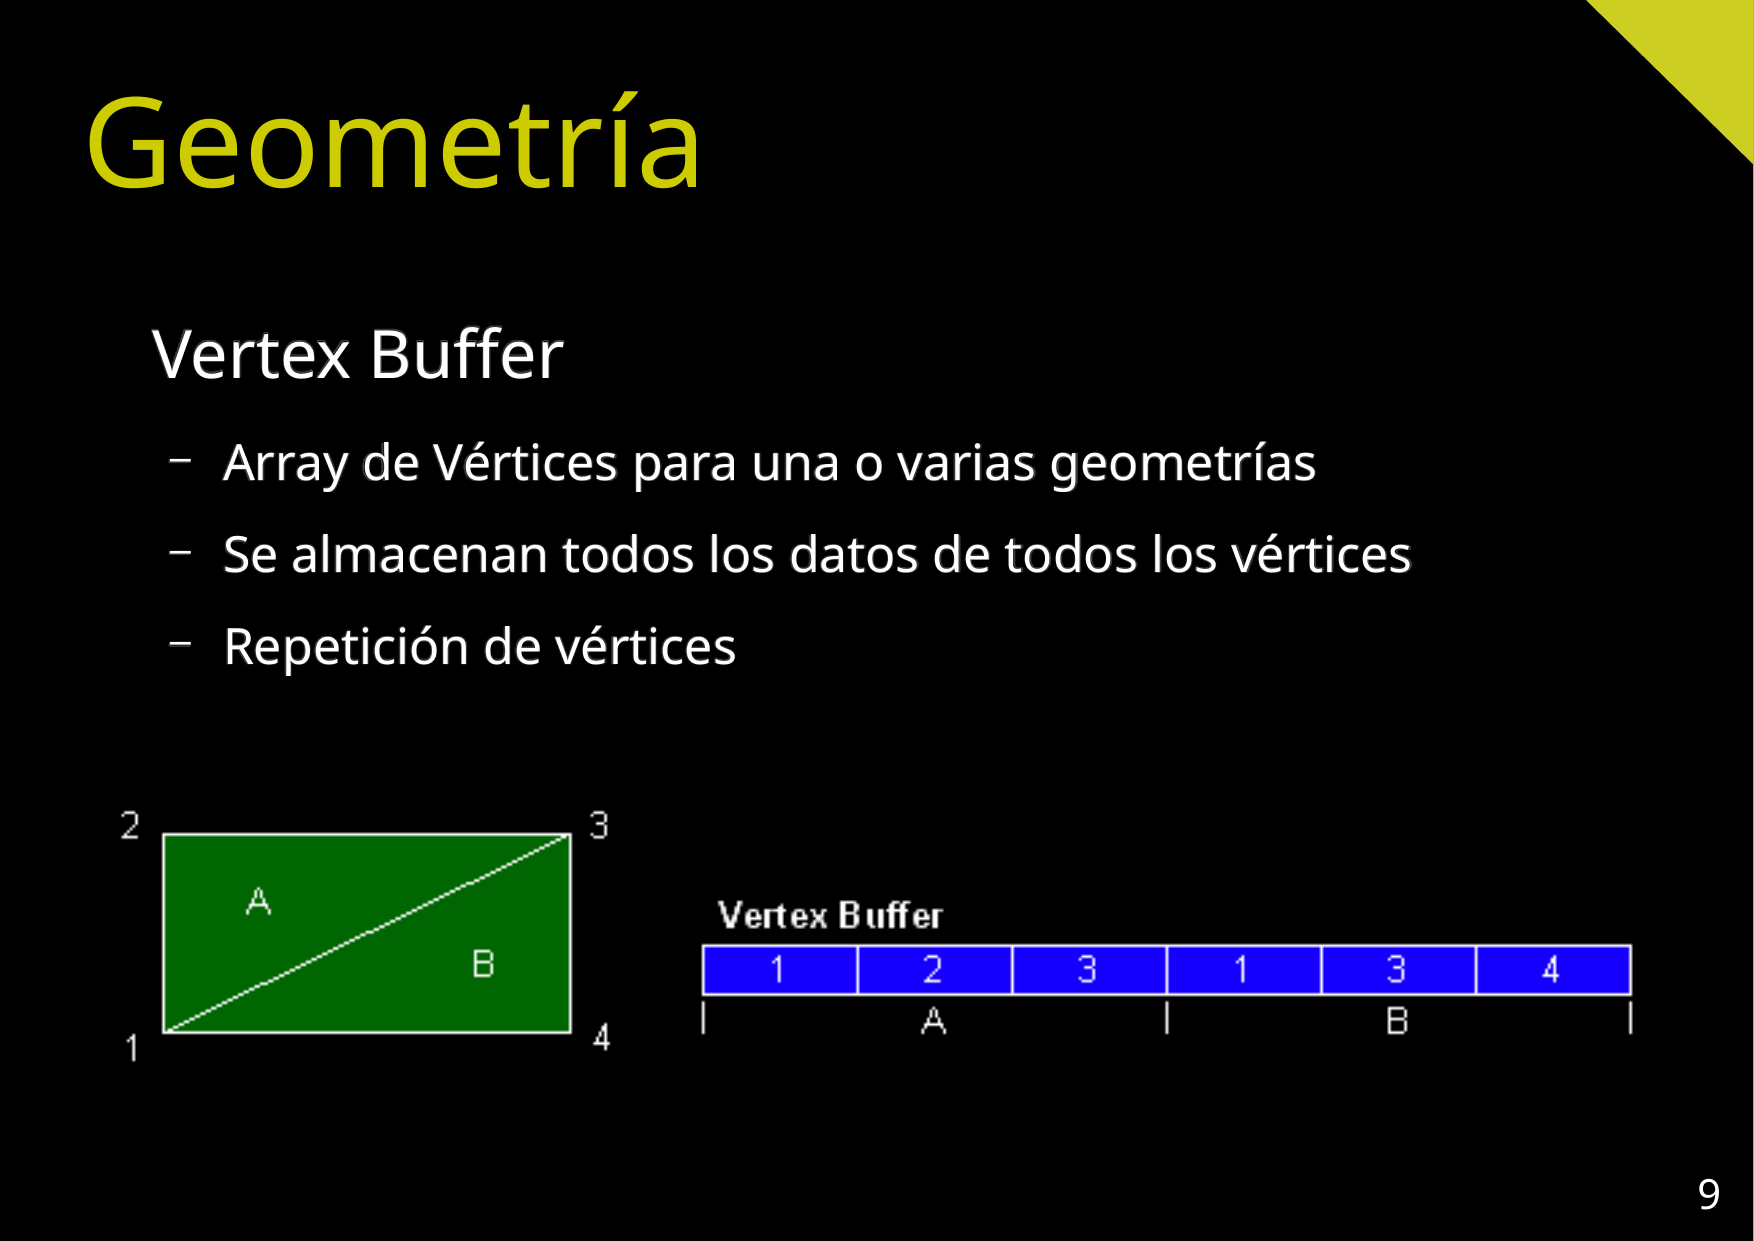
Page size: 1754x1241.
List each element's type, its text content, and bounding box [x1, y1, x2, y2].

picture [98, 785, 1660, 1081]
list Vertex Buffer Array de Vértices para una o varias geometrías Se almacenan todos los datos de todos los vértices Repetición de vértices [81, 307, 1660, 1126]
title Geometría [82, 35, 1661, 243]
